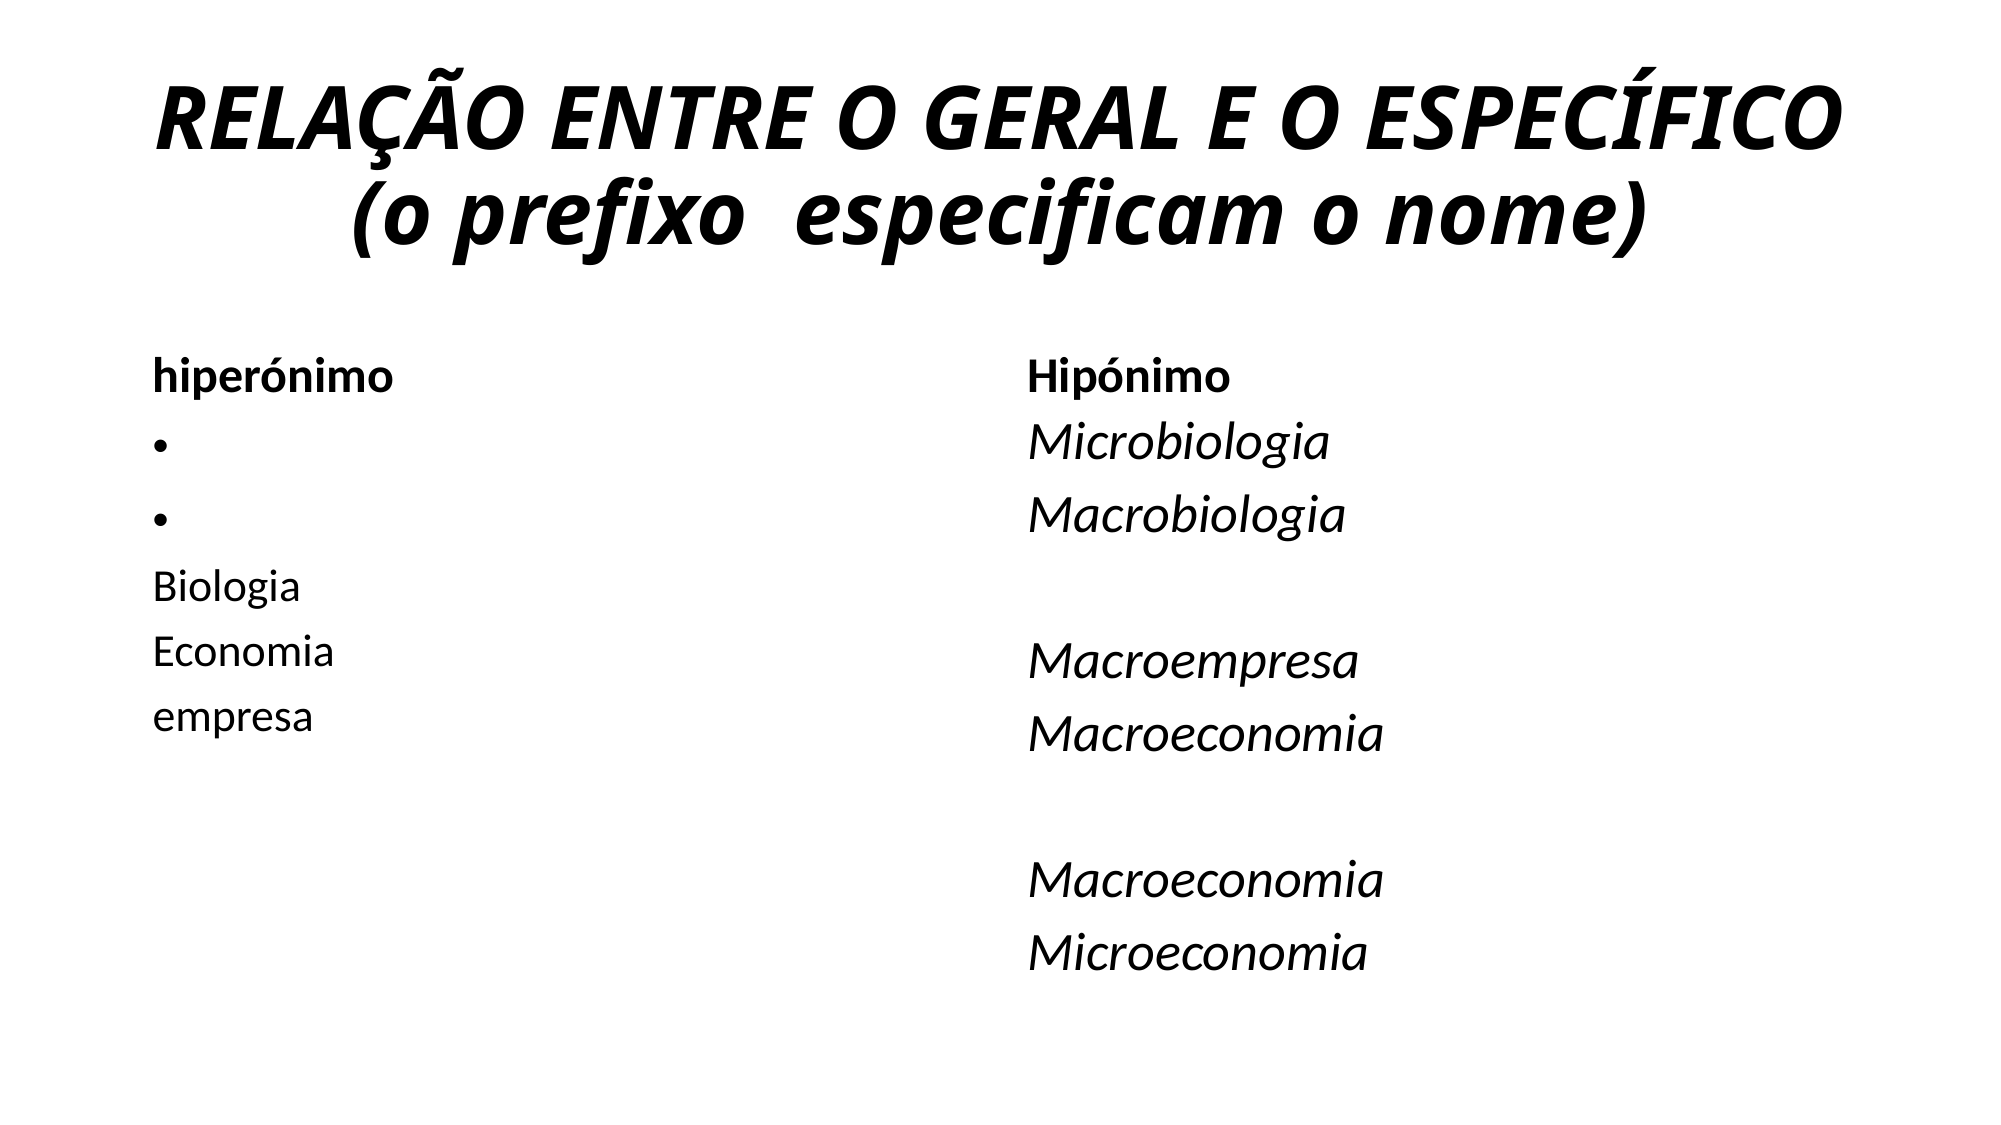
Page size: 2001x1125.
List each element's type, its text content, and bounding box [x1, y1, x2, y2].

list hiperónimo [137, 275, 984, 410]
list Hipónimo [1012, 275, 1863, 410]
list Biologia Economia empresa [137, 410, 984, 1016]
title RELAÇÃO ENTRE O GERAL E O ESPECÍFICO (o prefixo especificam o nome) [137, 59, 1863, 278]
list Microbiologia Macrobiologia Macroempresa Macroeconomia Macroeconomia Microeconomia [1012, 410, 1863, 1016]
